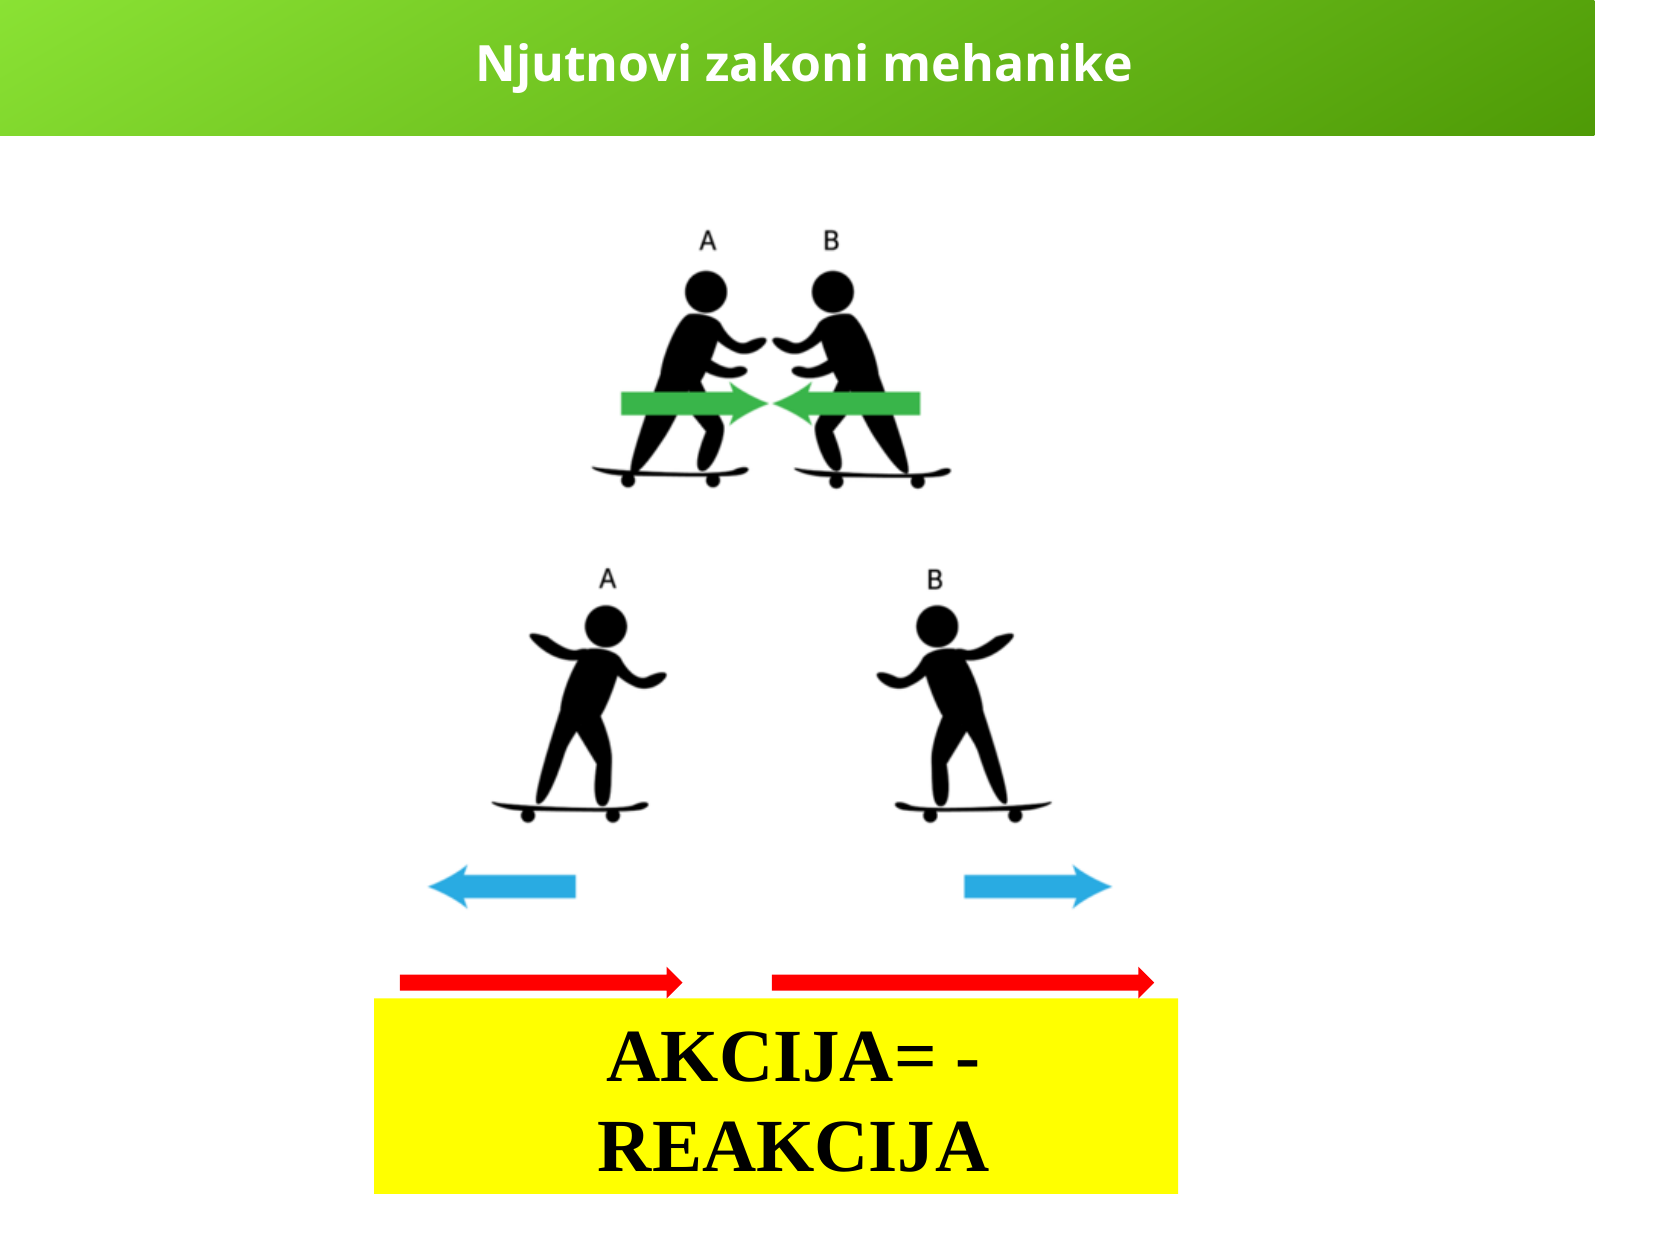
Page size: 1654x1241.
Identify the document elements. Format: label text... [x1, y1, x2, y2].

text_box [399, 966, 683, 999]
text_box Njutnovi zakoni mehanike [217, 23, 1392, 100]
picture [384, 209, 1145, 514]
picture [384, 549, 1145, 943]
text_box AKCIJA= -REAKCIJA [374, 998, 1179, 1194]
text_box [771, 966, 1155, 999]
